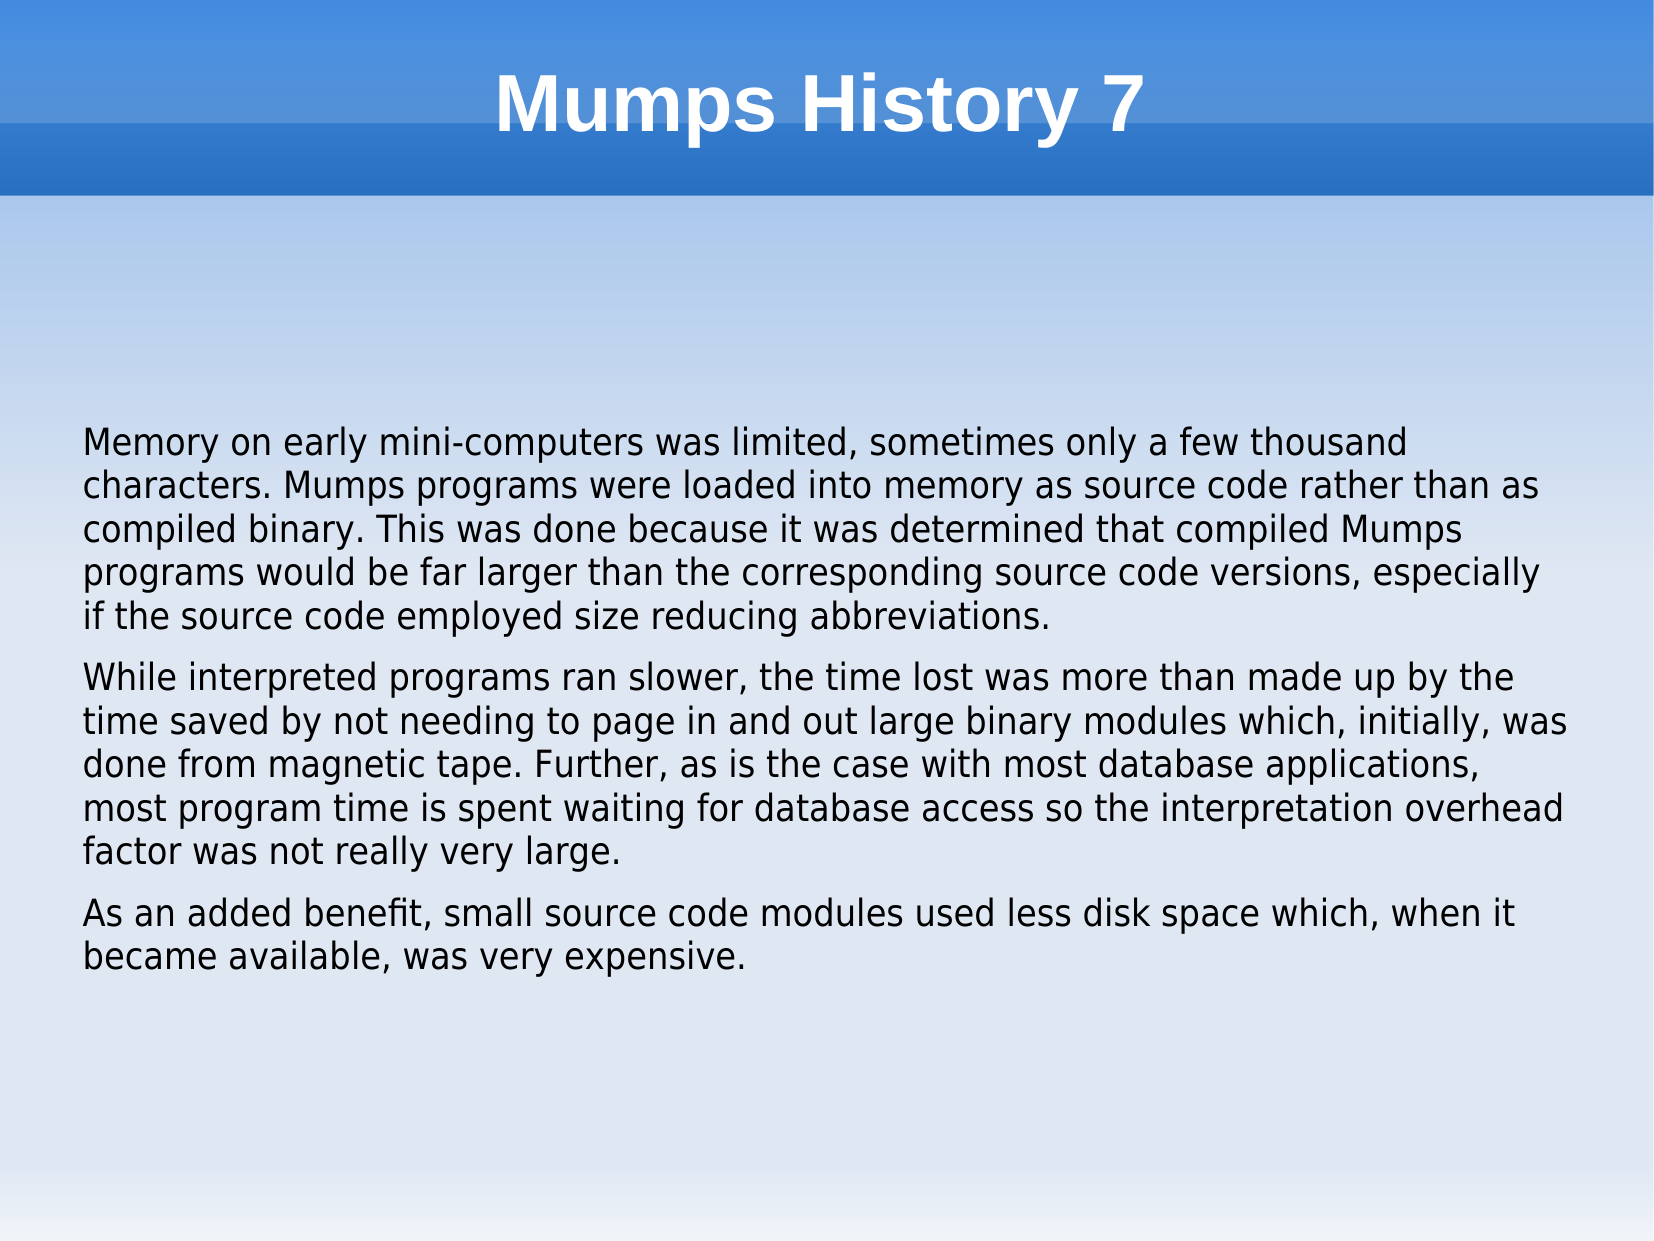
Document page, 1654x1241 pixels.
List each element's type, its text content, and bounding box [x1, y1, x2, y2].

title Mumps History 7 [76, 0, 1565, 208]
subtitle Memory on early mini-computers was limited, sometimes only a few thousand characters. Mumps programs were loaded into memory as source code rather than as compiled binary. This was done because it was determined that compiled Mumps programs would be far larger than the corresponding source code versions, especially if the source code employed size reducing abbreviations. While interpreted programs ran slower, the time lost was more than made up by the time saved by not needing to page in and out large binary modules which, initially, was done from magnetic tape. Further, as is the case with most database applications, most program time is spent waiting for database access so the interpretation overhead factor was not really very large. As an added benefit, small source code modules used less disk space which, when it became available, was very expensive. [82, 290, 1571, 1109]
picture [0, 0, 1654, 1241]
